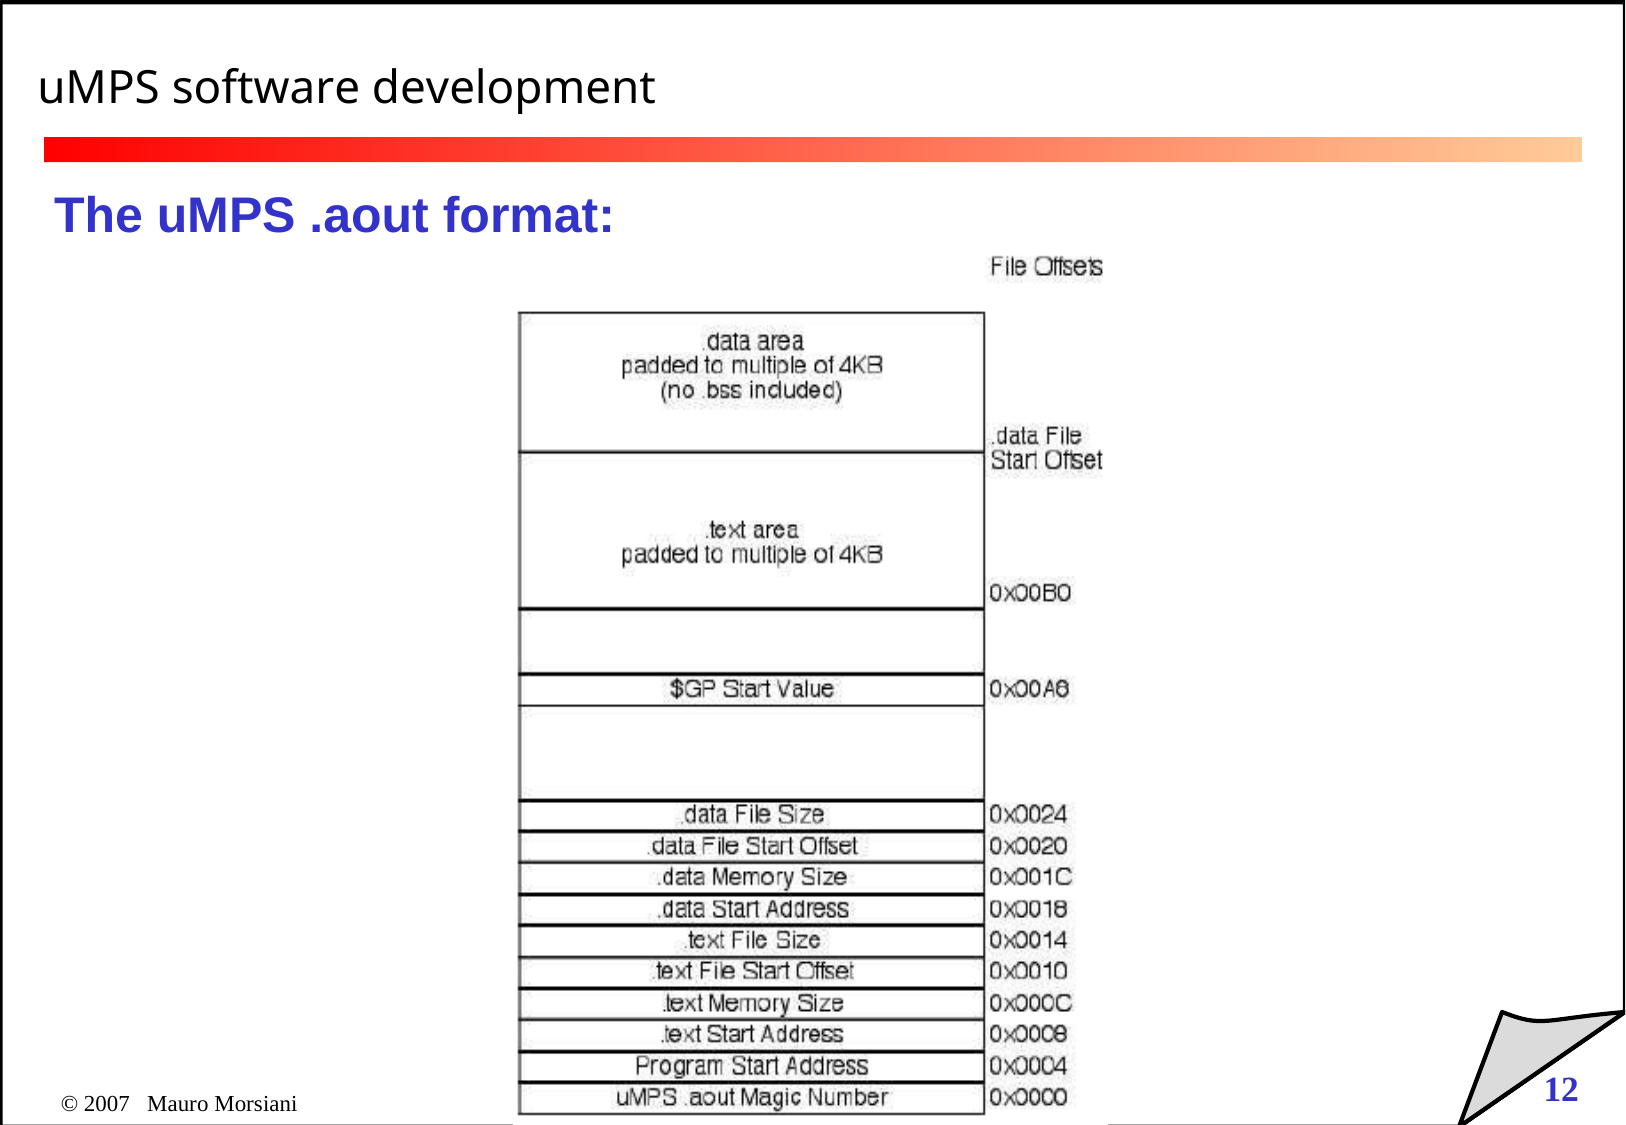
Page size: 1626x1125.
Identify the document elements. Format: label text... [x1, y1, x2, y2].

title uMPS software development [37, 44, 1587, 130]
picture [513, 492, 1108, 1125]
list The uMPS .aout format: [54, 187, 1557, 492]
